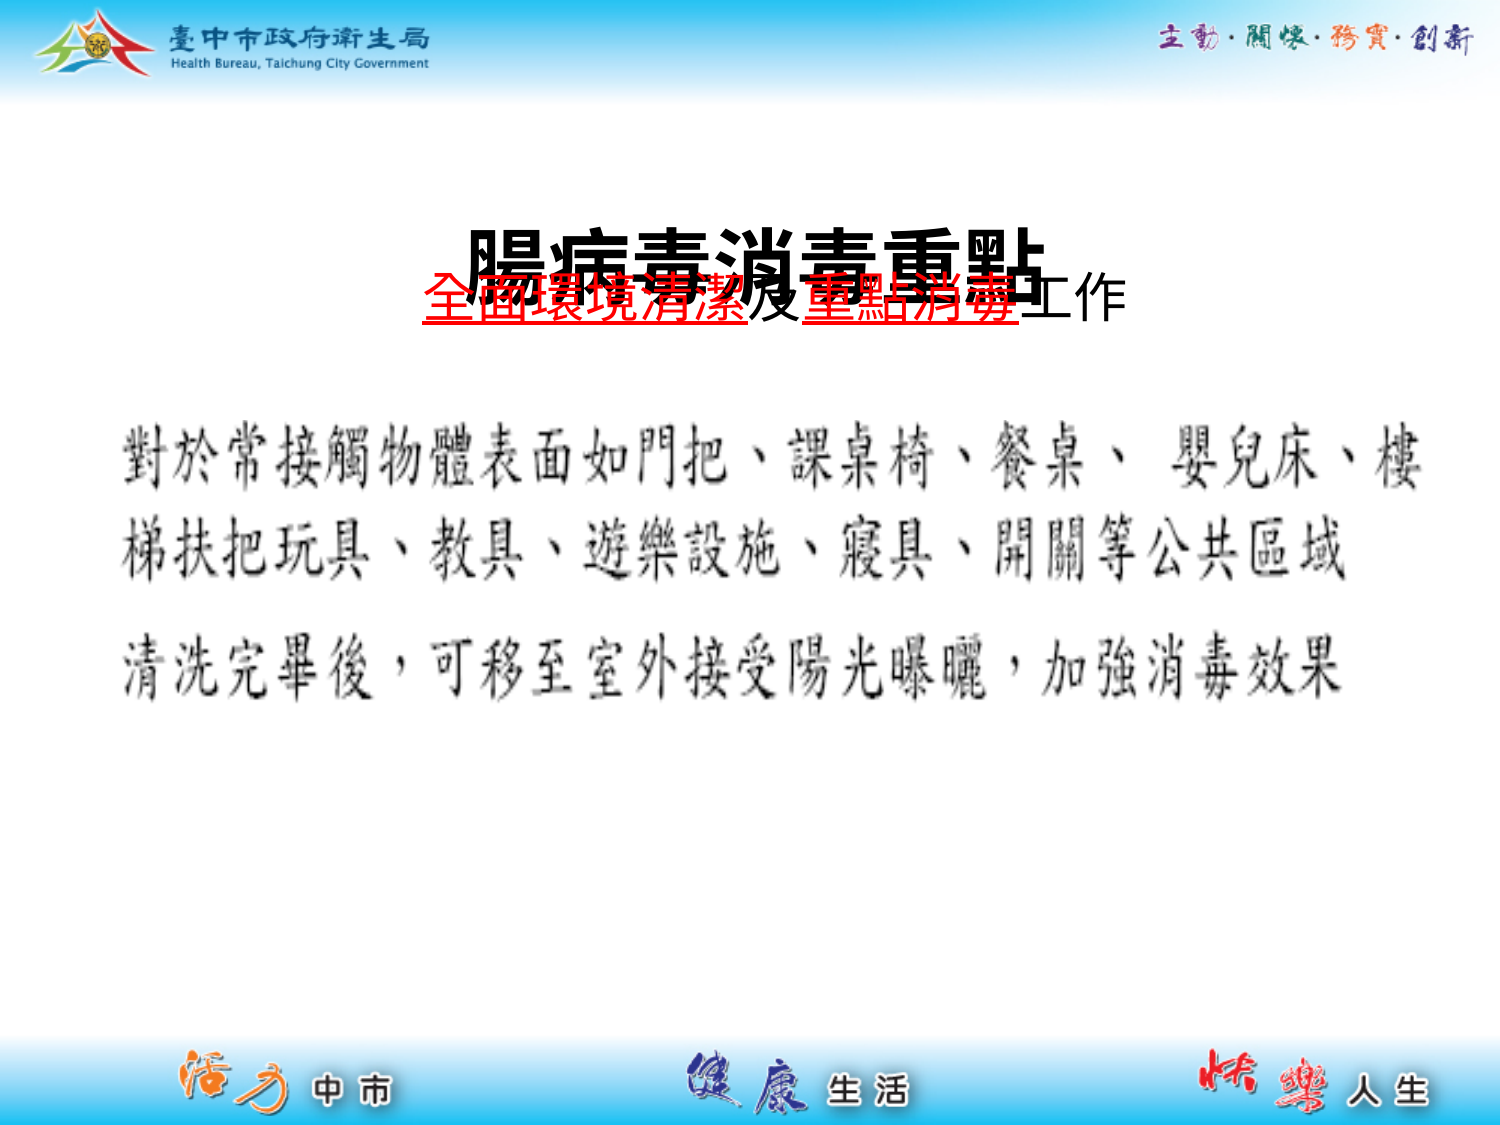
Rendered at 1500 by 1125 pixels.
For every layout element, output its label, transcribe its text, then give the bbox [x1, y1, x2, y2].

text_box 全面環境清潔及重點消毒工作 [407, 255, 1325, 335]
title 腸病毒消毒重點 [135, 208, 1377, 233]
picture [112, 420, 1447, 707]
